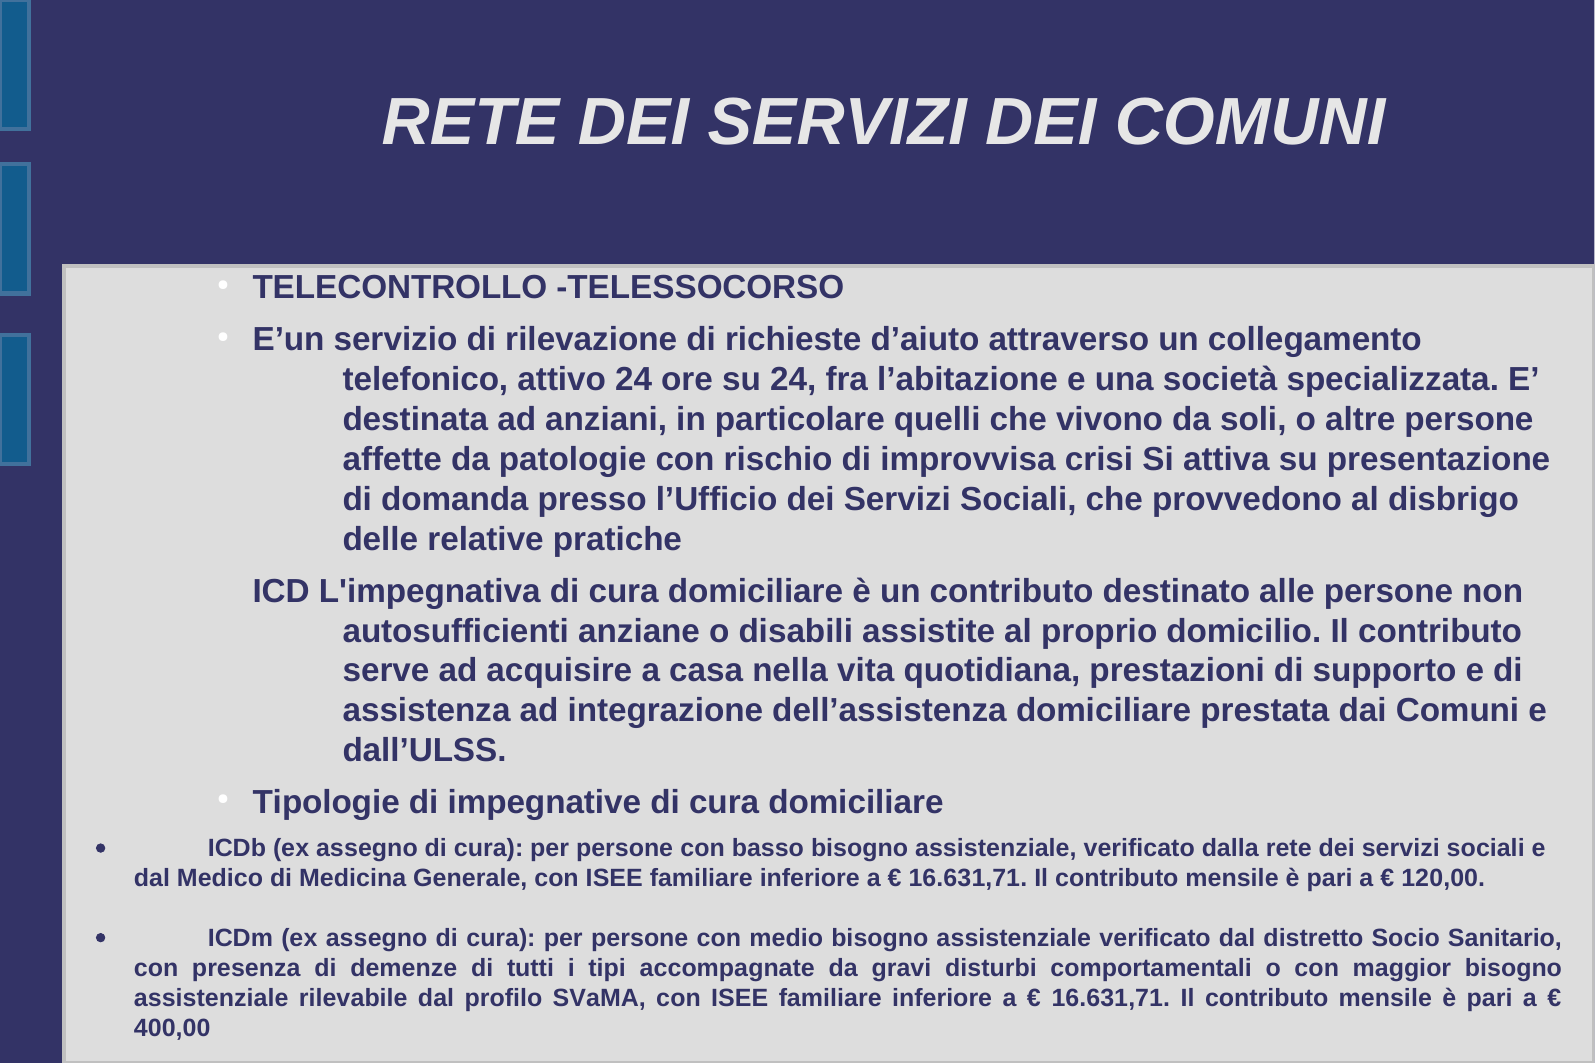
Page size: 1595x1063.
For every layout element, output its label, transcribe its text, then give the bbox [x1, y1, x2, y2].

title RETE DEI SERVIZI DEI COMUNI [203, 78, 1565, 159]
list TELECONTROLLO -TELESSOCORSO E’un servizio di rilevazione di richieste d’aiuto attraverso un collegamento telefonico, attivo 24 ore su 24, fra l’abitazione e una società specializzata. E’ destinata ad anziani, in particolare quelli che vivono da soli, o altre persone affette da patologie con rischio di improvvisa crisi Si attiva su presentazione di domanda presso l’Ufficio dei Servizi Sociali, che provvedono al disbrigo delle relative pratiche ICD L'impegnativa di cura domiciliare è un contributo destinato alle persone non autosufficienti anziane o disabili assistite al proprio domicilio. Il contributo serve ad acquisire a casa nella vita quotidiana, prestazioni di supporto e di assistenza ad integrazione dell’assistenza domiciliare prestata dai Comuni e dall’ULSS. Tipologie di impegnative di cura domiciliare · ICDb (ex assegno di cura): per persone con basso bisogno assistenziale, verificato dalla rete dei servizi sociali e dal Medico di Medicina Generale, con ISEE familiare inferiore a € 16.631,71. Il contributo mensile è pari a € 120,00. · ICDm (ex assegno di cura): per persone con medio bisogno assistenziale verificato dal distretto Socio Sanitario, con presenza di demenze di tutti i tipi accompagnate da gravi disturbi comportamentali o con maggior bisogno assistenziale rilevabile dal profilo SVaMA, con ISEE familiare inferiore a € 16.631,71. Il contributo mensile è pari a € 400,00 [59, 265, 1565, 1063]
